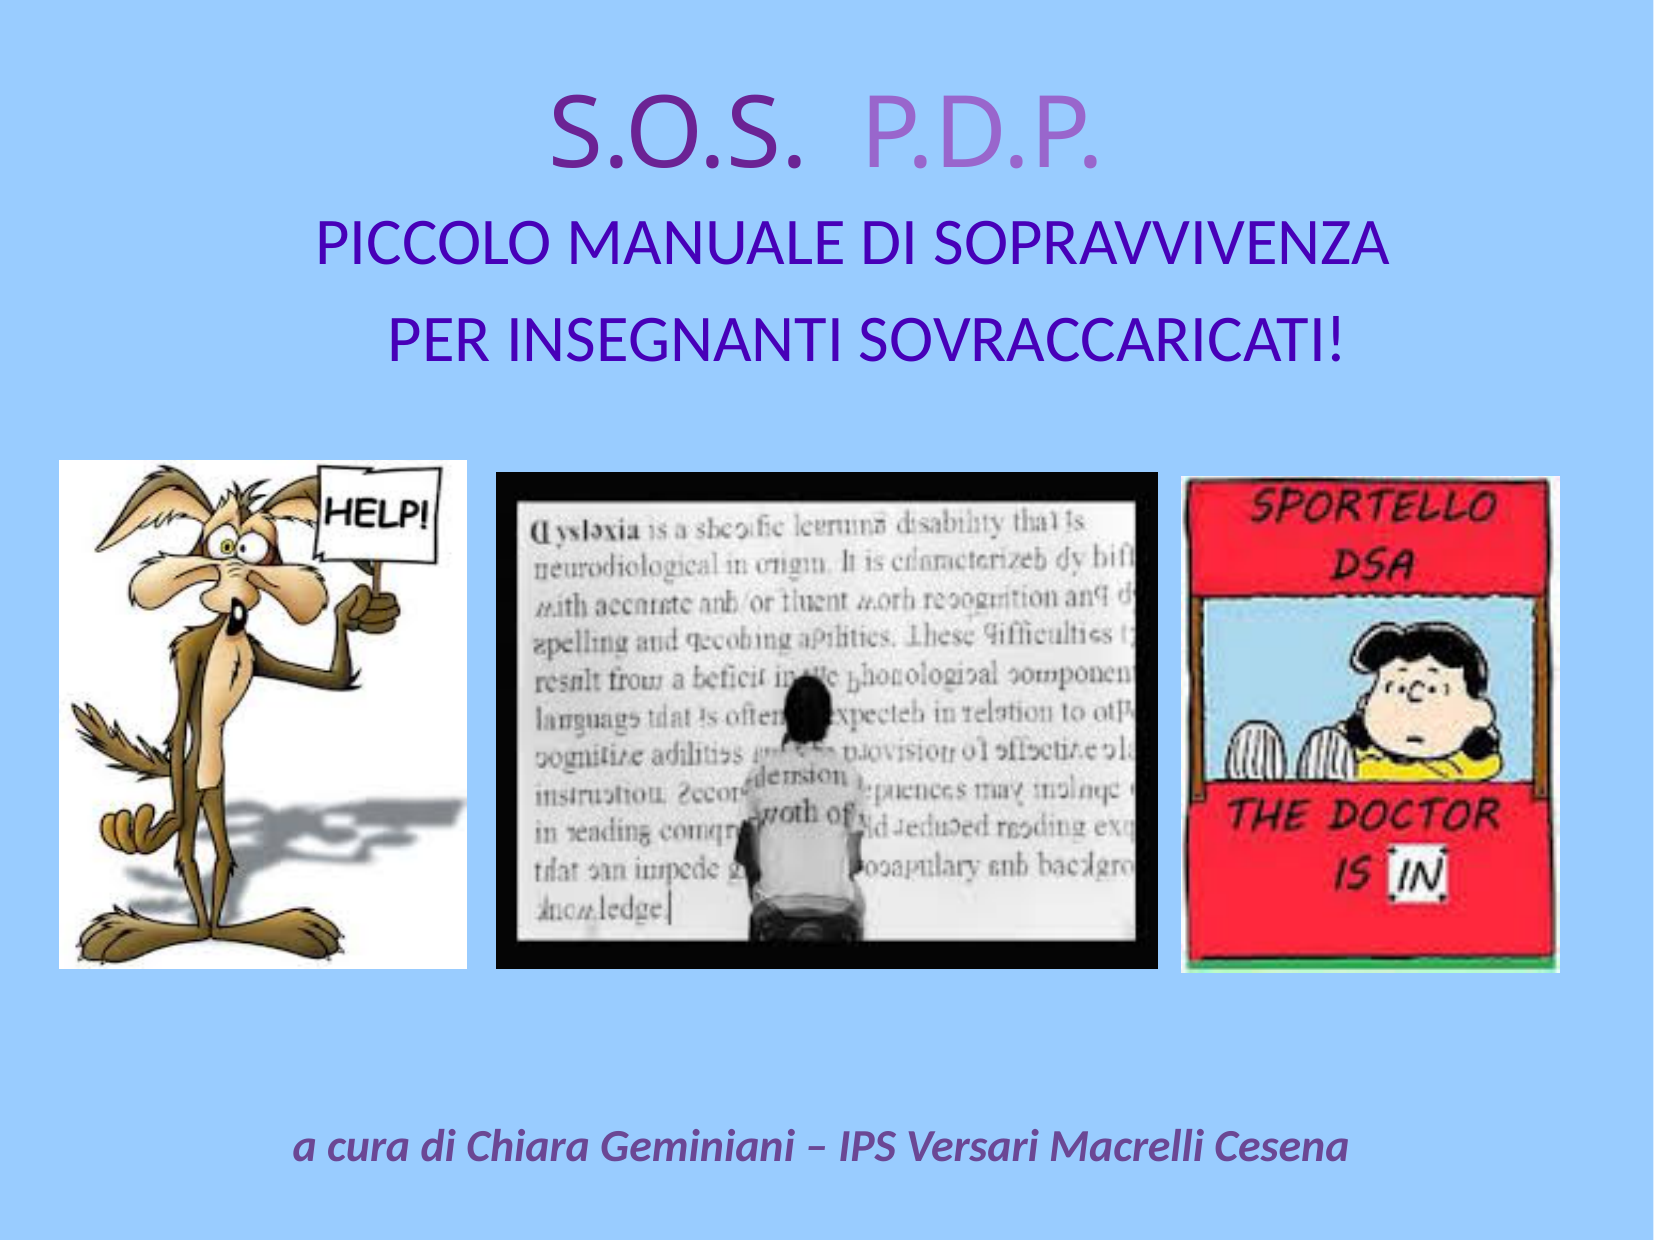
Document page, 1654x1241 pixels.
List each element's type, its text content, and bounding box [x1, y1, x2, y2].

picture [496, 472, 1158, 969]
picture [1181, 476, 1560, 973]
title S.O.S. P.D.P. [82, 41, 1571, 319]
list PICCOLO MANUALE DI SOPRAVVIVENZA PER INSEGNANTI SOVRACCARICATI! [88, 215, 1577, 1123]
text_box a cura di Chiara Geminiani – IPS Versari Macrelli Cesena [224, 1119, 1430, 1182]
picture [59, 460, 467, 969]
